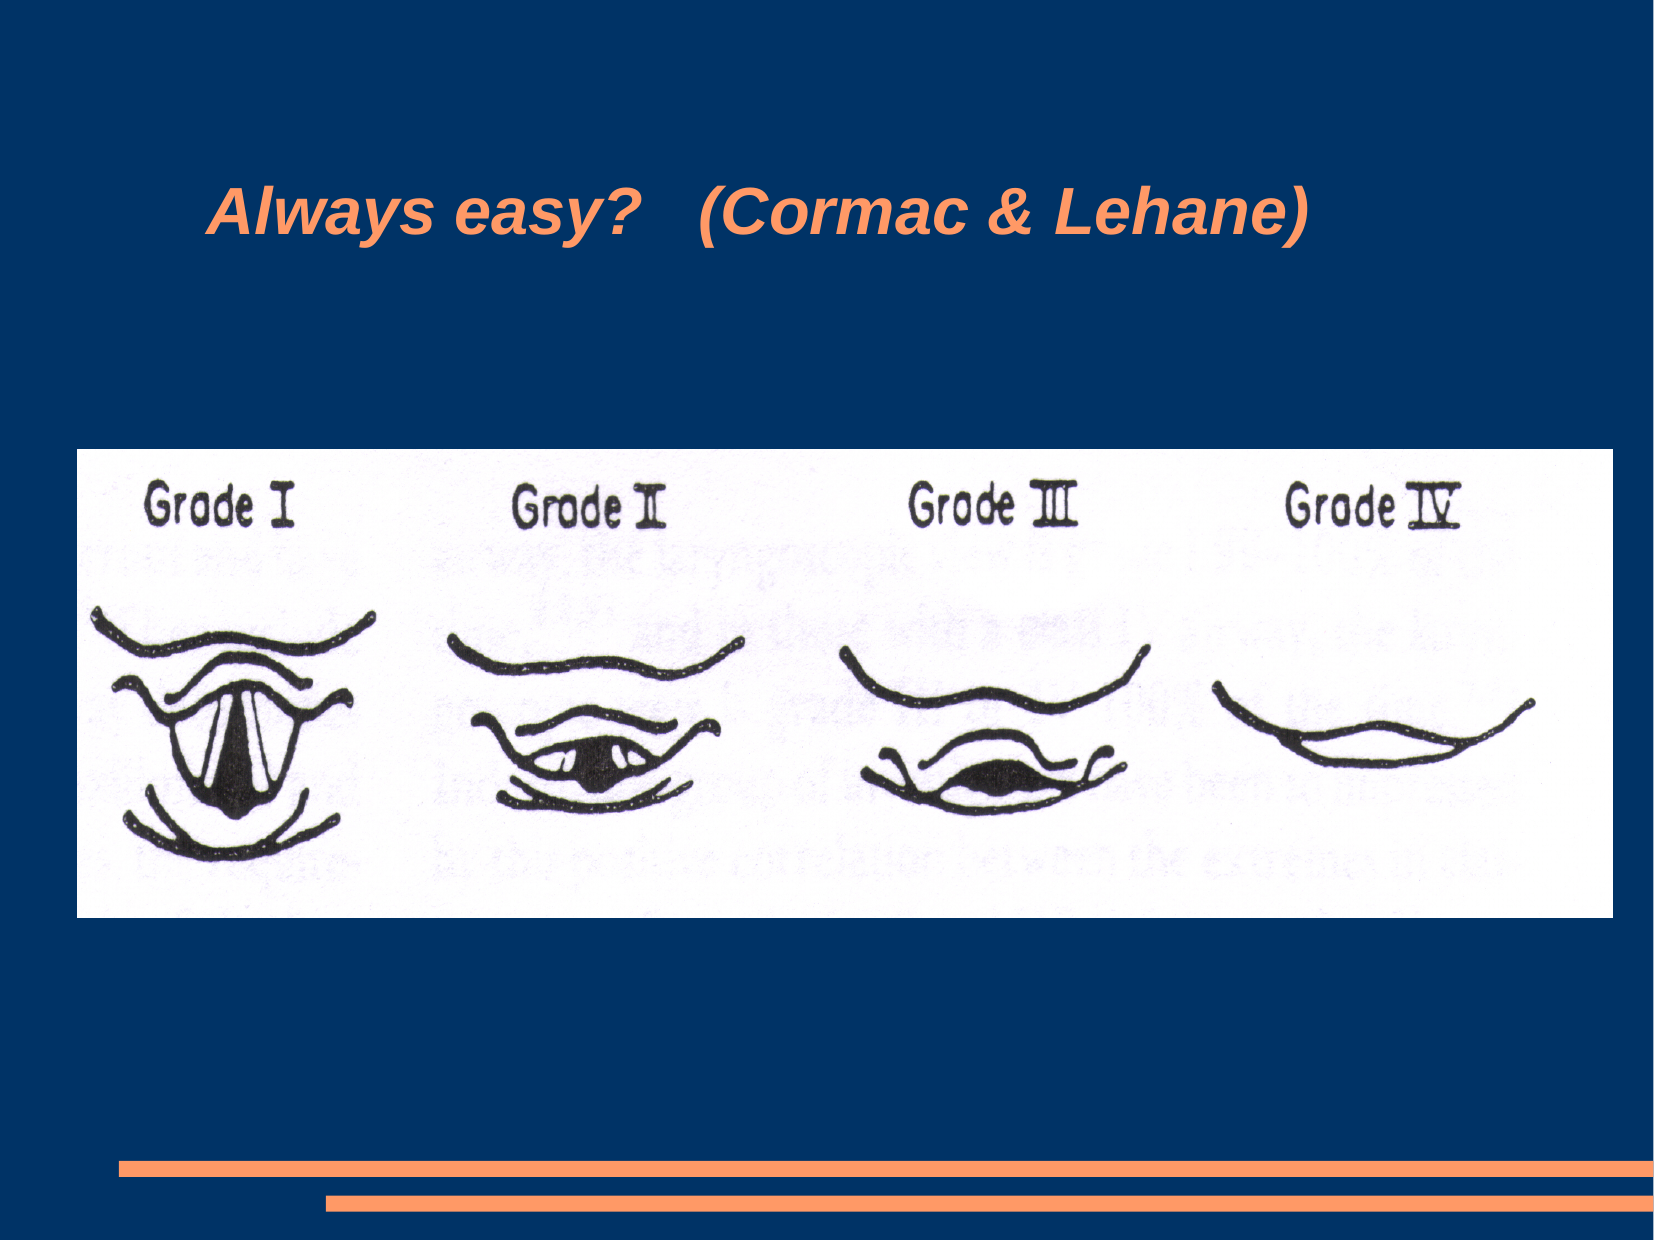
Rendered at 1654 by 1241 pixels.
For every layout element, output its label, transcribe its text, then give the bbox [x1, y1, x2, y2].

picture [77, 449, 1613, 918]
title Always easy? (Cormac & Lehane) [206, 110, 1613, 317]
